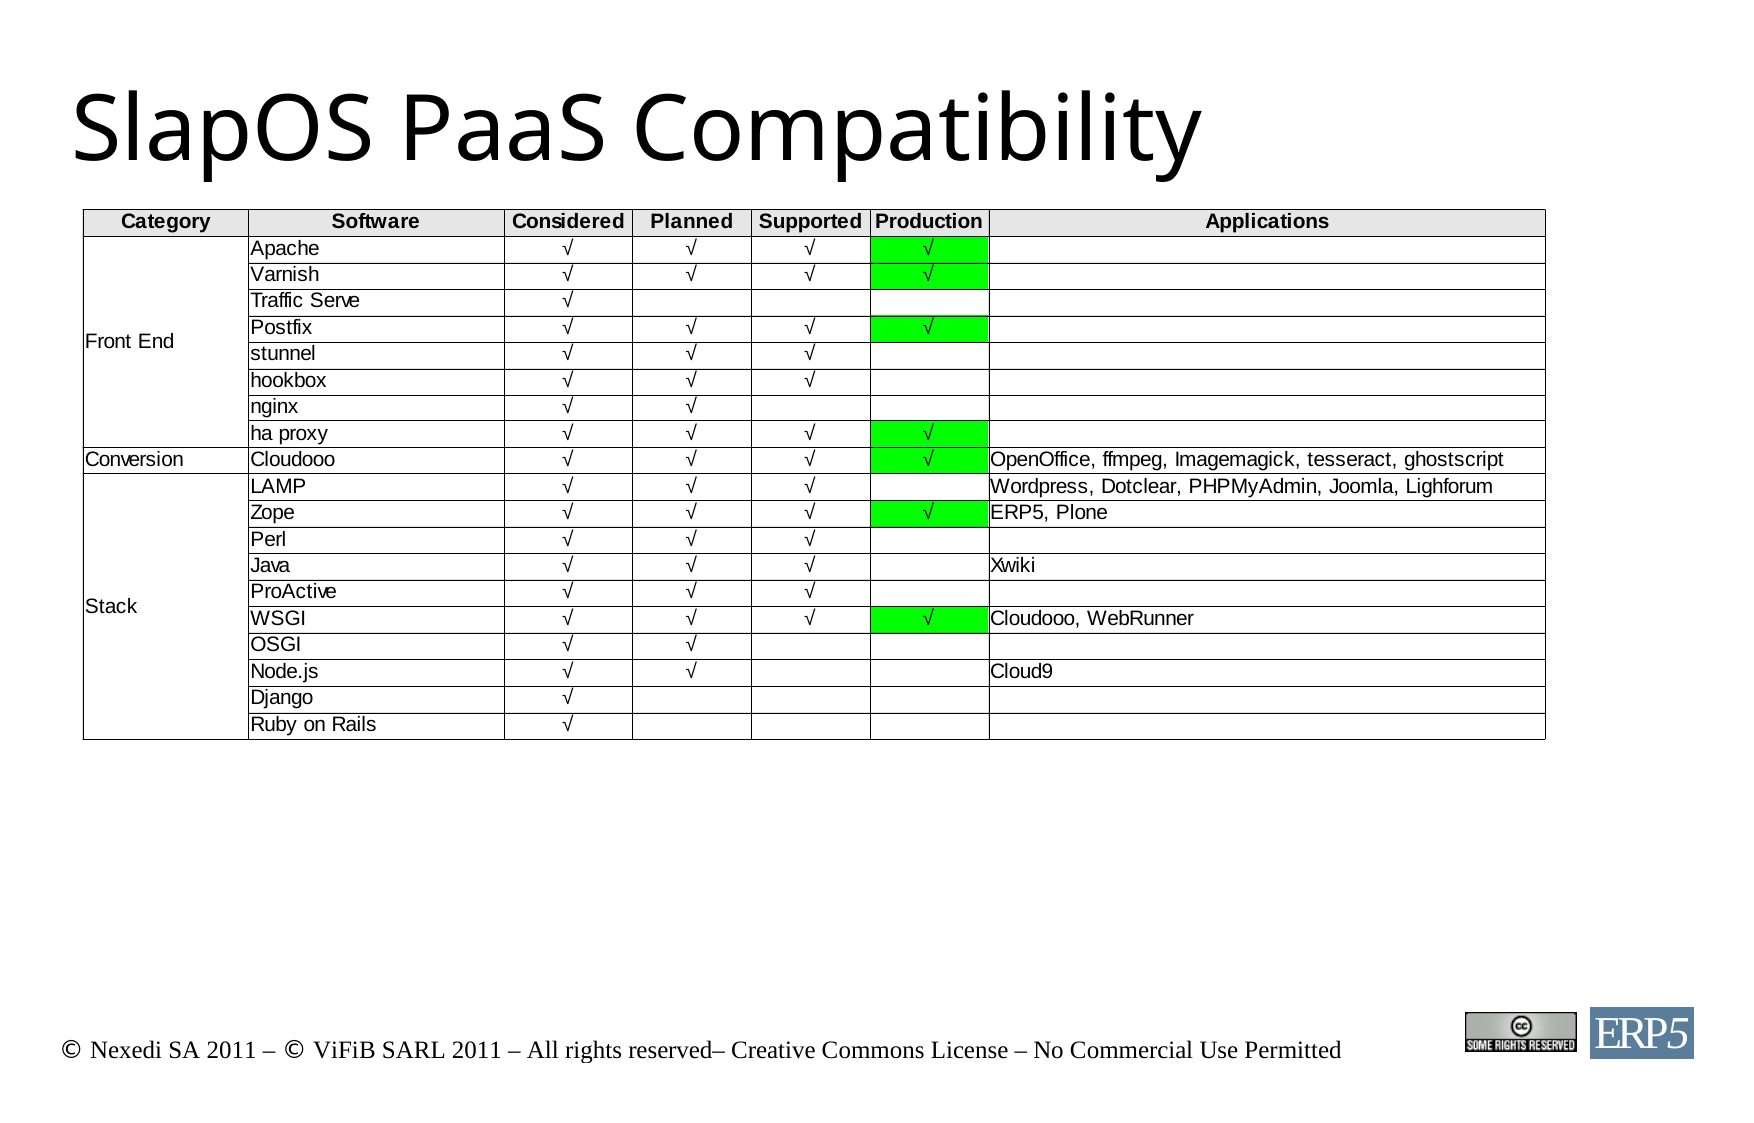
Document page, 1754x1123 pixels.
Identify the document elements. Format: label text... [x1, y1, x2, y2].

picture [1465, 1012, 1577, 1052]
title SlapOS PaaS Compatibility [71, 63, 1707, 187]
chart [82, 209, 1681, 741]
